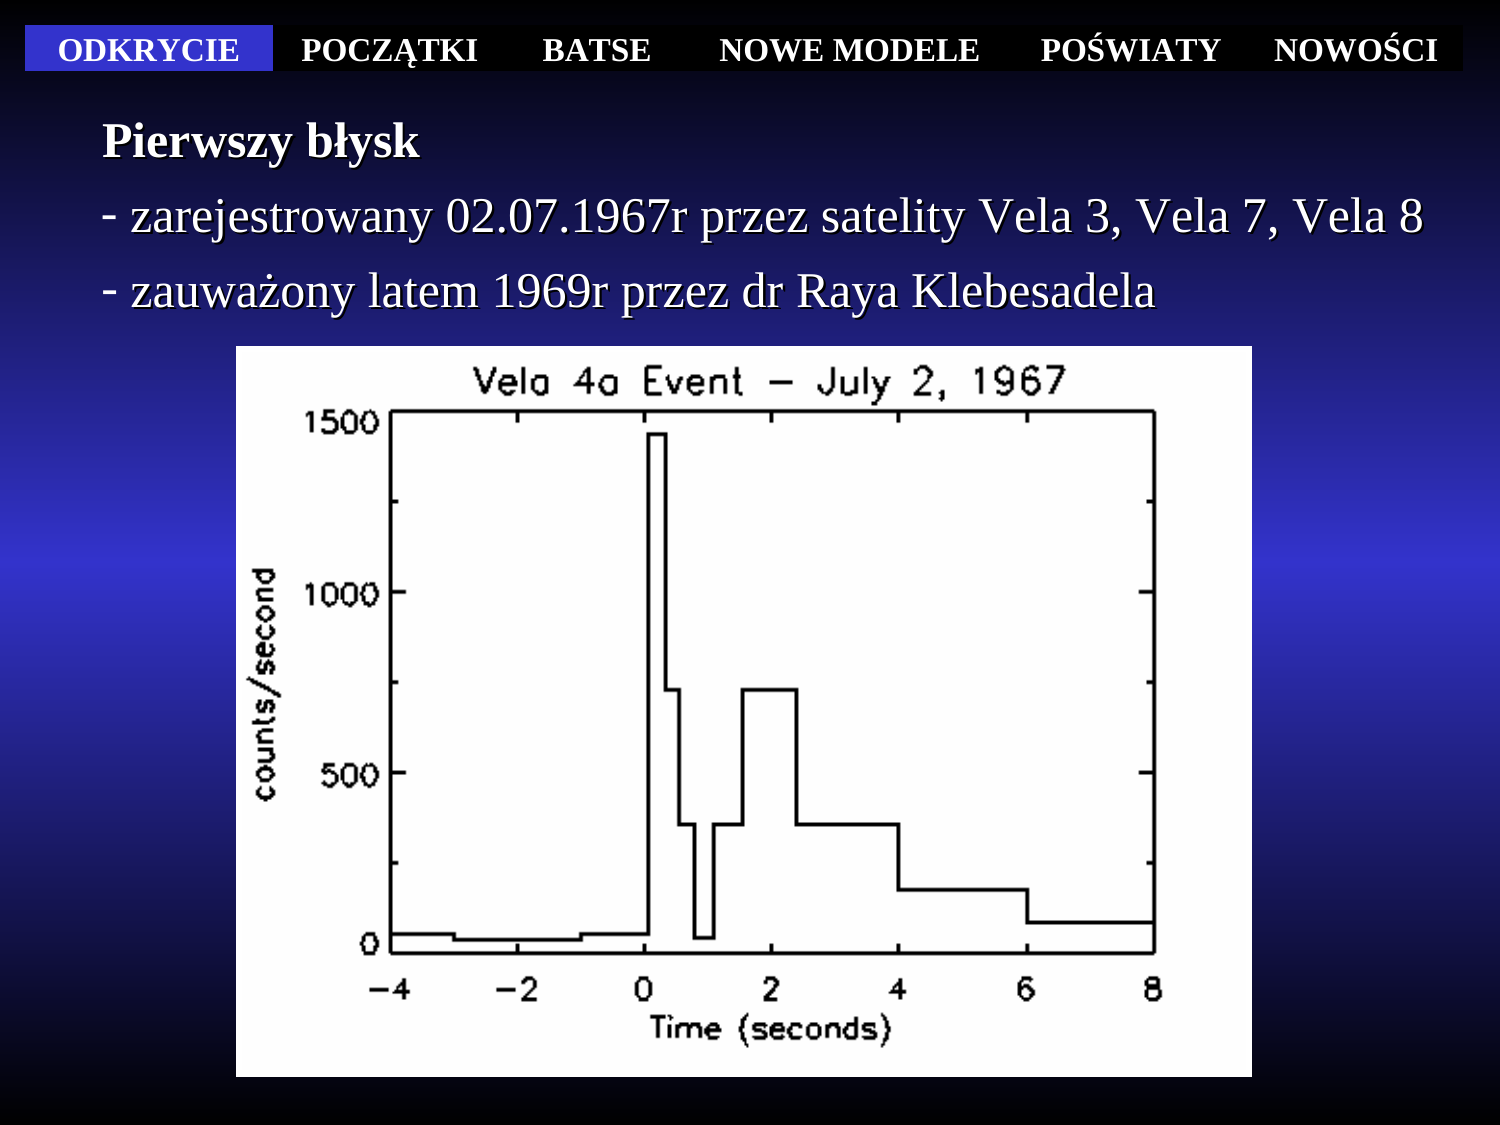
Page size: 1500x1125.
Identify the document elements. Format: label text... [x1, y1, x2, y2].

table_header POŚWIATY [1013, 25, 1250, 71]
table_header BATSE [507, 25, 688, 71]
text_box zauważony latem 1969r przez dr Raya Klebesadela [86, 249, 1172, 326]
text_box Pierwszy błysk [87, 99, 436, 174]
text_box zarejestrowany 02.07.1967r przez satelity Vela 3, Vela 7, Vela 8 [86, 174, 1440, 251]
picture [241, 352, 1247, 1071]
table_header POCZĄTKI [273, 25, 507, 71]
table_header NOWE MODELE [688, 25, 1013, 71]
table_header ODKRYCIE [25, 25, 273, 71]
table_header NOWOŚCI [1250, 25, 1463, 71]
